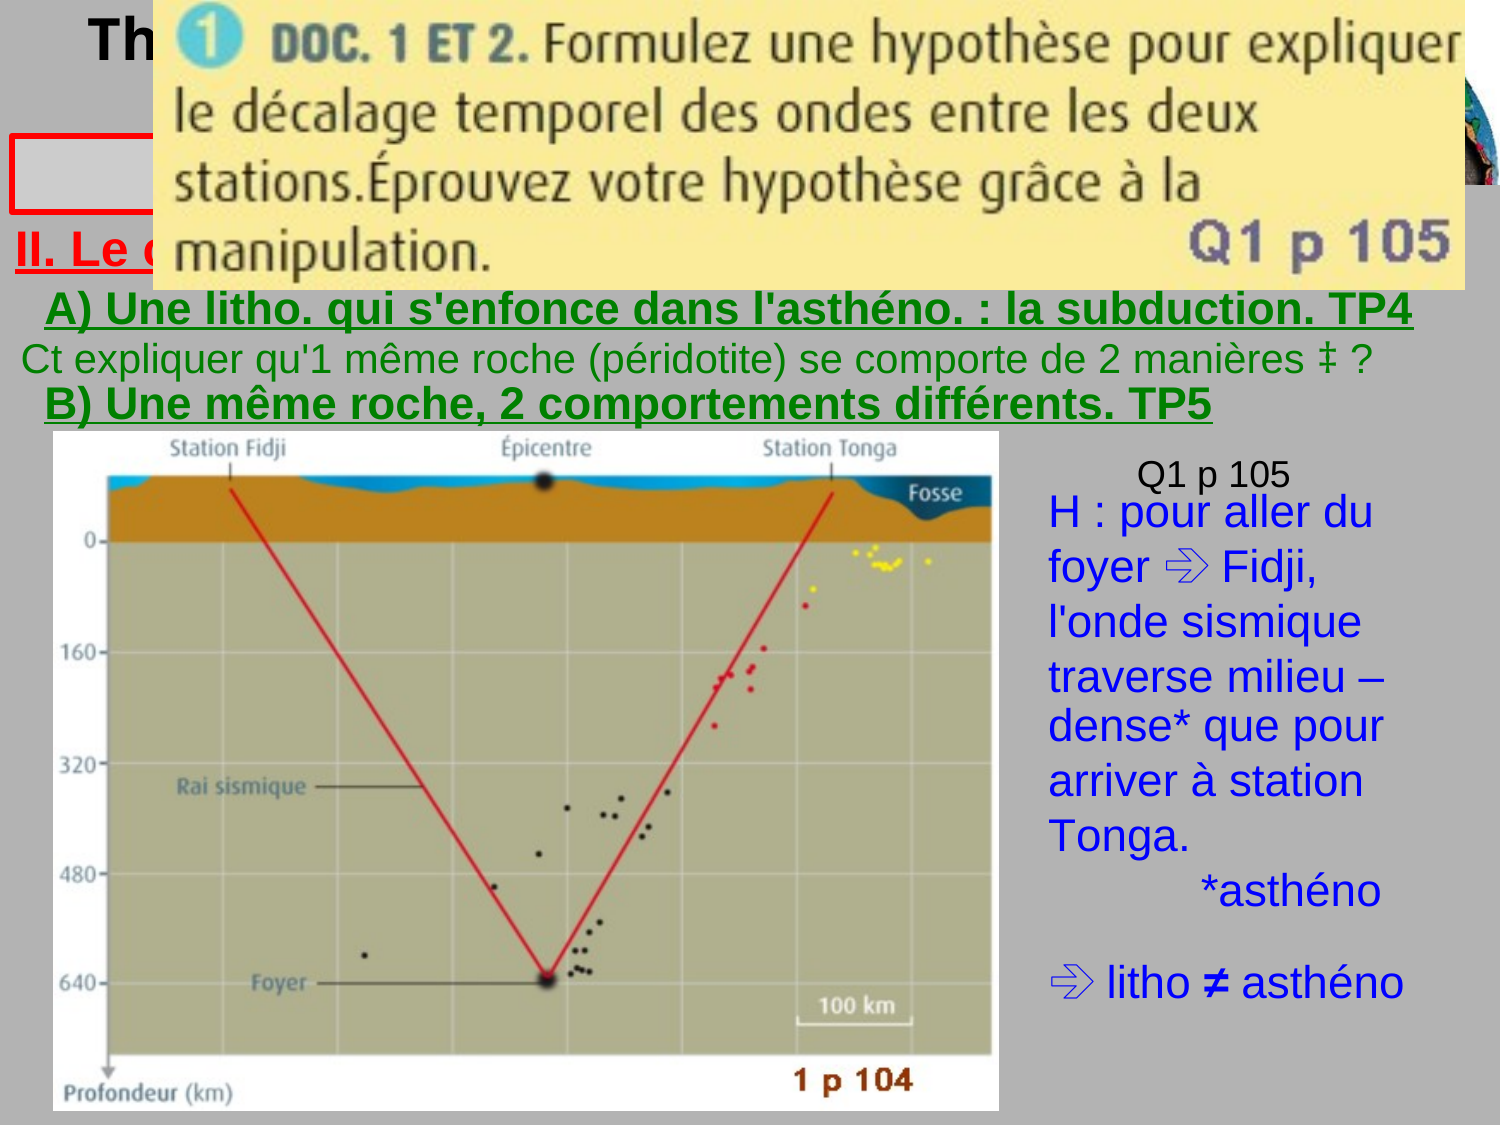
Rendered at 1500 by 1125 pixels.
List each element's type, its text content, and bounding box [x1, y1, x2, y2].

text_box A) Une litho. qui s'enfonce dans l'asthéno. : la subduction. TP4 [29, 271, 1500, 342]
text_box Cha p 2 : Un modèle affiné et précisé. [11, 135, 153, 213]
picture [153, 0, 1500, 271]
picture [53, 431, 999, 1111]
text_box B) Une même roche, 2 comportements différents. TP5 [29, 366, 1500, 436]
text_box Thème 4 : Tectonique des plaques, l'histoire d'un modèle. [0, 0, 153, 150]
text_box H : pour aller du foyer  Fidji, l'onde sismique traverse milieu – [1033, 473, 1447, 709]
text_box Q1 p 105 [1122, 442, 1329, 473]
text_box II. Le concept de lithosphère et d'asthénosphère. [0, 208, 153, 284]
text_box dense* que pour arriver à station Tonga. *asthéno [1033, 709, 1436, 924]
text_box Ct expliquer qu'1 même roche (péridotite) se comporte de 2 manières ‡ ? [5, 324, 1477, 390]
text_box  litho ≠ asthéno [1033, 944, 1477, 1015]
